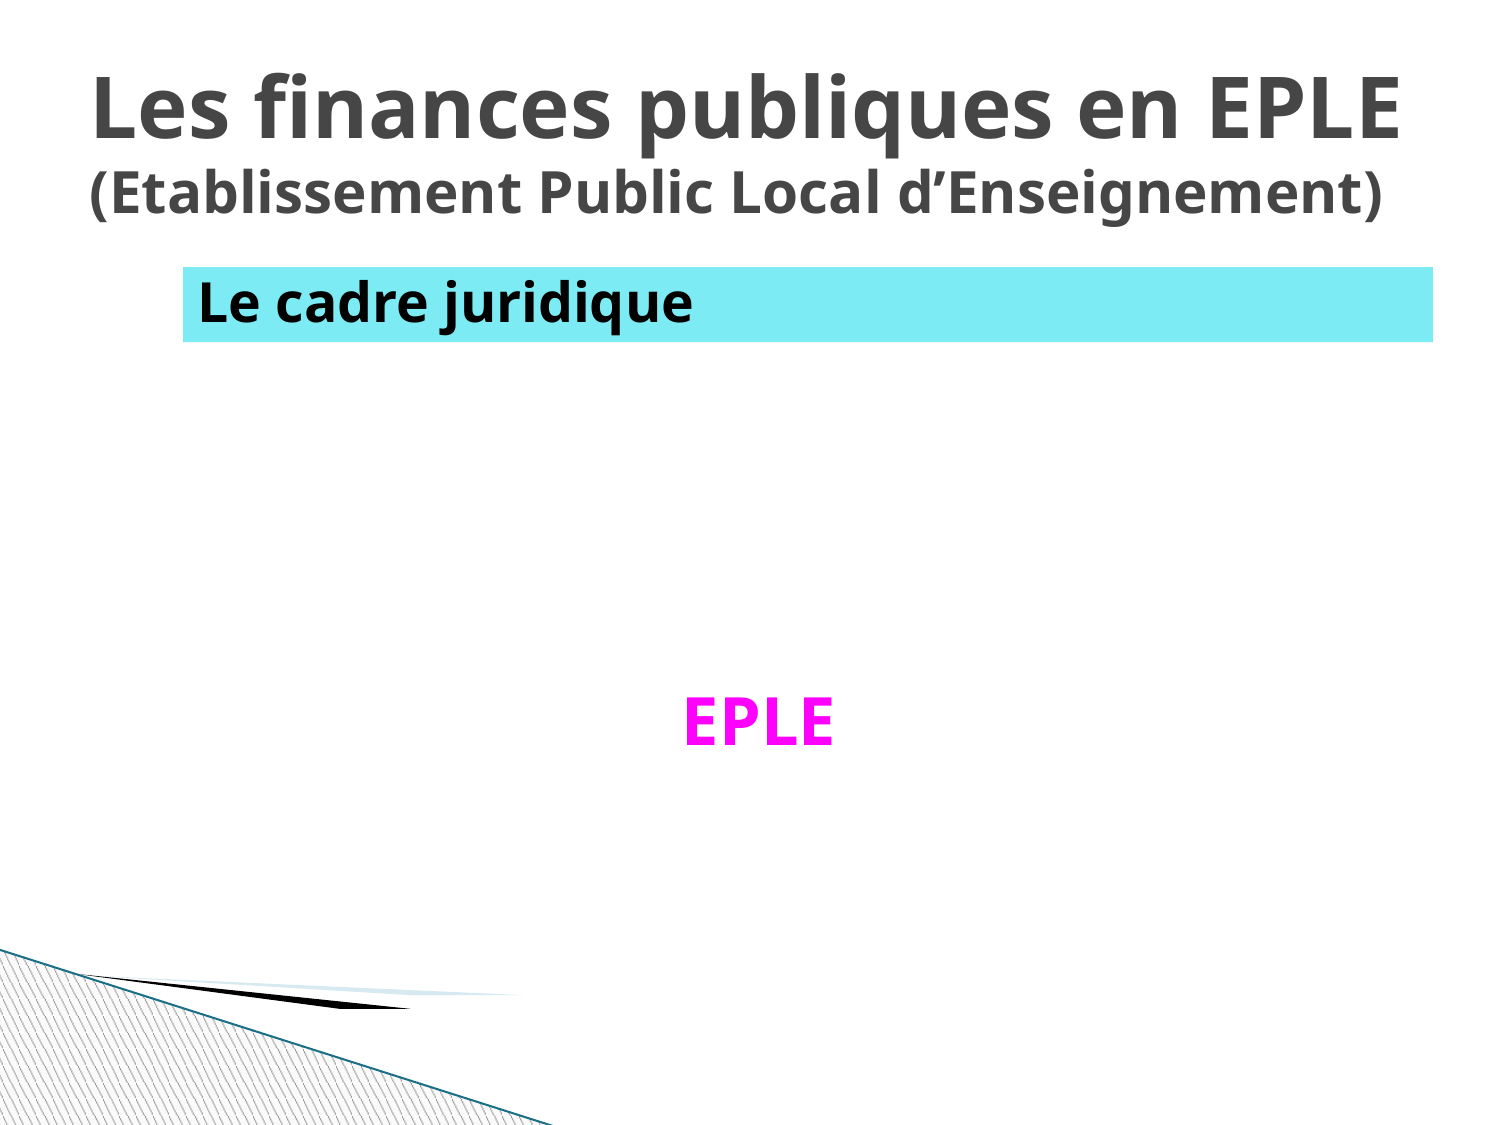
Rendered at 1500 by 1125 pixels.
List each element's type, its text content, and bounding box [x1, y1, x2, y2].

title Les finances publiques en EPLE (Etablissement Public Local d’Enseignement) [75, 45, 1425, 233]
list Le cadre juridique [183, 267, 1433, 343]
picture [0, 952, 543, 1125]
